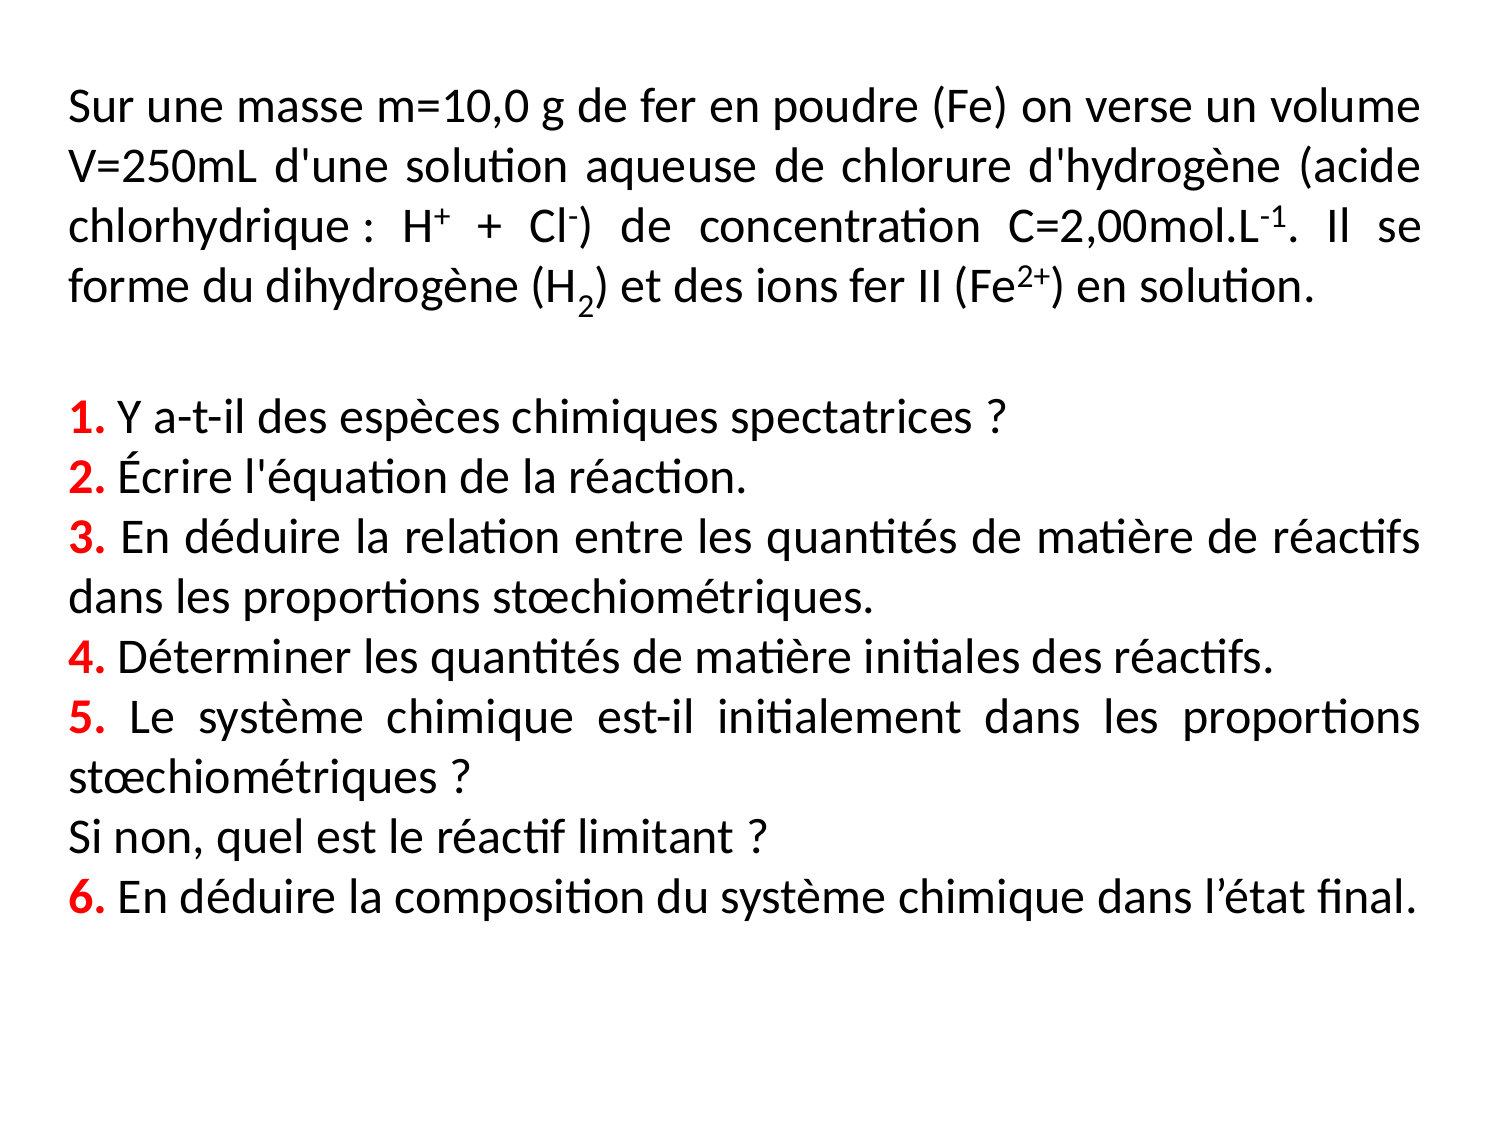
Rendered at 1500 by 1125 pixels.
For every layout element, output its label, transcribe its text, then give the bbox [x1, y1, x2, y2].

text_box Sur une masse m=10,0 g de fer en poudre (Fe) on verse un volume V=250mL d'une solution aqueuse de chlorure d'hydrogène (acide chlorhydrique : H+ + Cl-) de concentration C=2,00mol.L-1. Il se forme du dihydrogène (H2) et des ions fer II (Fe2+) en solution. 1. Y a-t-il des espèces chimiques spectatrices ? 2. Écrire l'équation de la réaction. 3. En déduire la relation entre les quantités de matière de réactifs dans les proportions stœchiométriques. 4. Déterminer les quantités de matière initiales des réactifs. 5. Le système chimique est-il initialement dans les proportions stœchiométriques ? Si non, quel est le réactif limitant ? 6. En déduire la composition du système chimique dans l’état final. [53, 65, 1441, 931]
